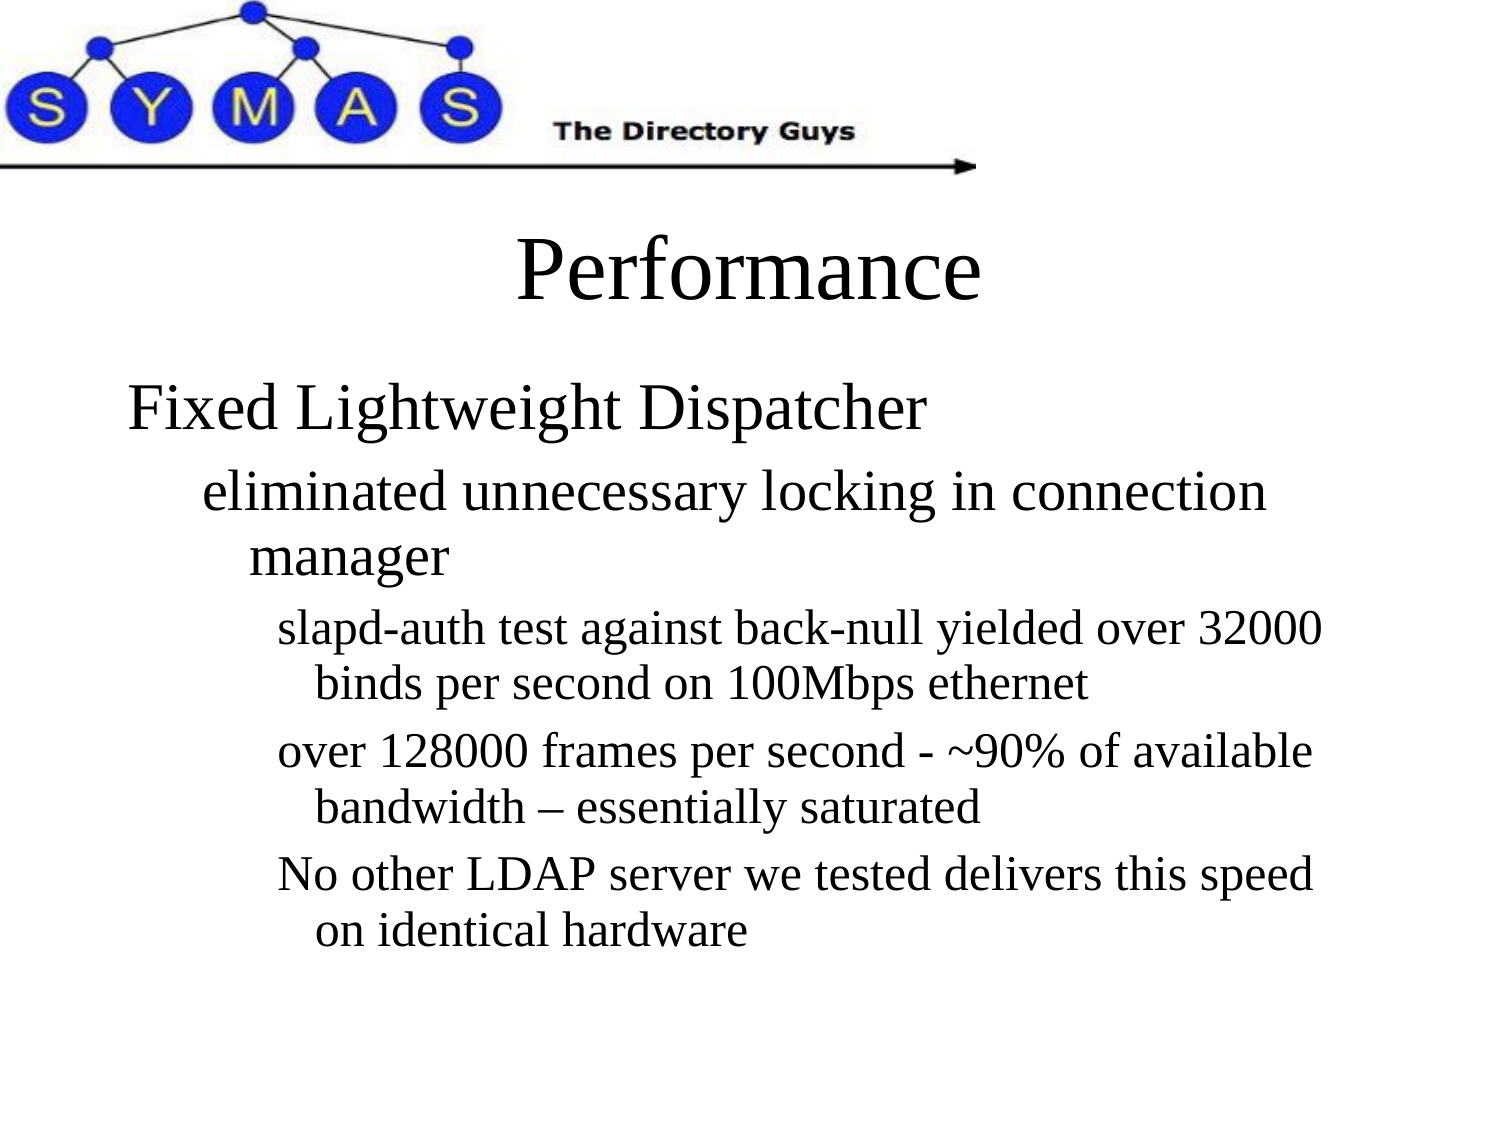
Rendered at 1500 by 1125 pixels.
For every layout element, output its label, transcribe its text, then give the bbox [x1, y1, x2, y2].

title Performance [112, 187, 1388, 351]
picture [0, 0, 976, 188]
list Fixed Lightweight Dispatcher eliminated unnecessary locking in connection manager slapd-auth test against back-null yielded over 32000 binds per second on 100Mbps ethernet over 128000 frames per second - ~90% of available bandwidth – essentially saturated No other LDAP server we tested delivers this speed on identical hardware [112, 362, 1388, 1038]
